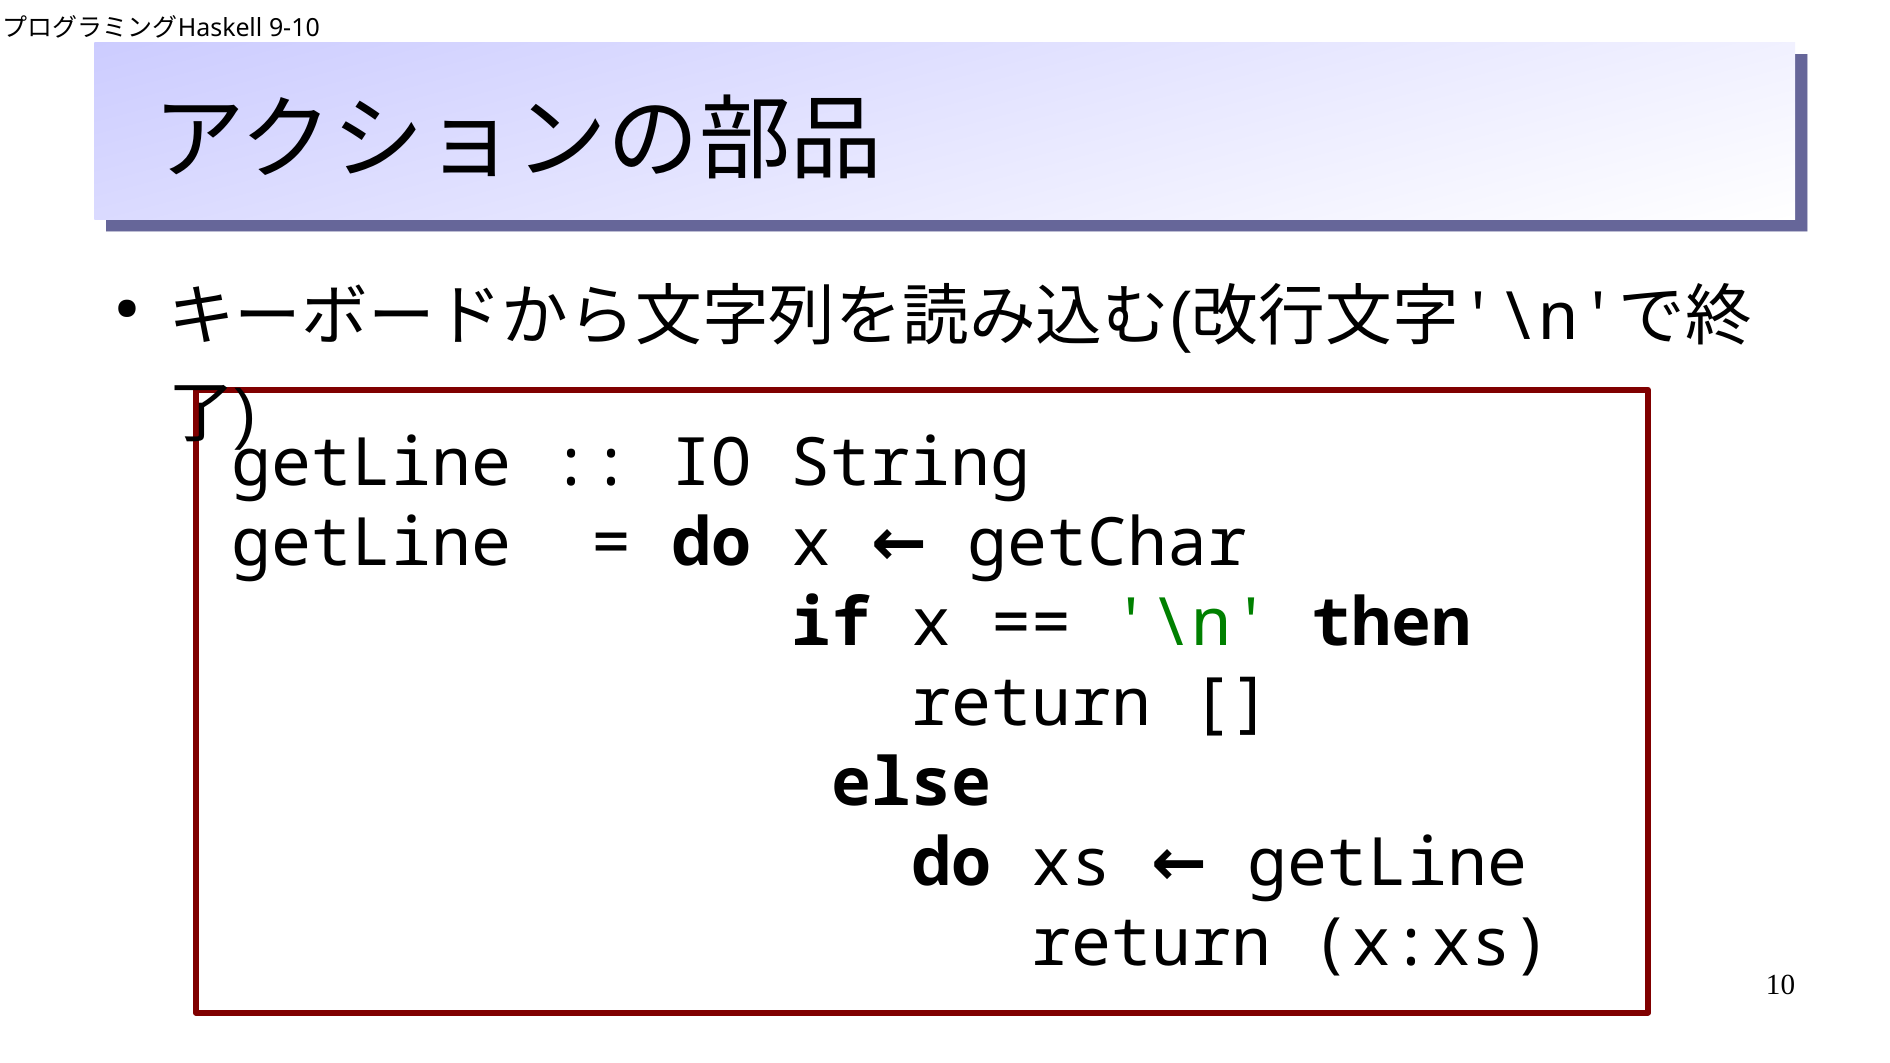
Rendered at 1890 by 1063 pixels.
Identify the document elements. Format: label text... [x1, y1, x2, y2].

title アクションの部品 [94, 42, 1796, 220]
list キーボードから文字列を読み込む(改行文字'\n'で終了) [94, 259, 1796, 354]
text_box getLine :: IO String getLine = do x ← getChar if x == '\n' then return [] else do xs ← getLine return (x:xs) [195, 389, 1648, 1013]
